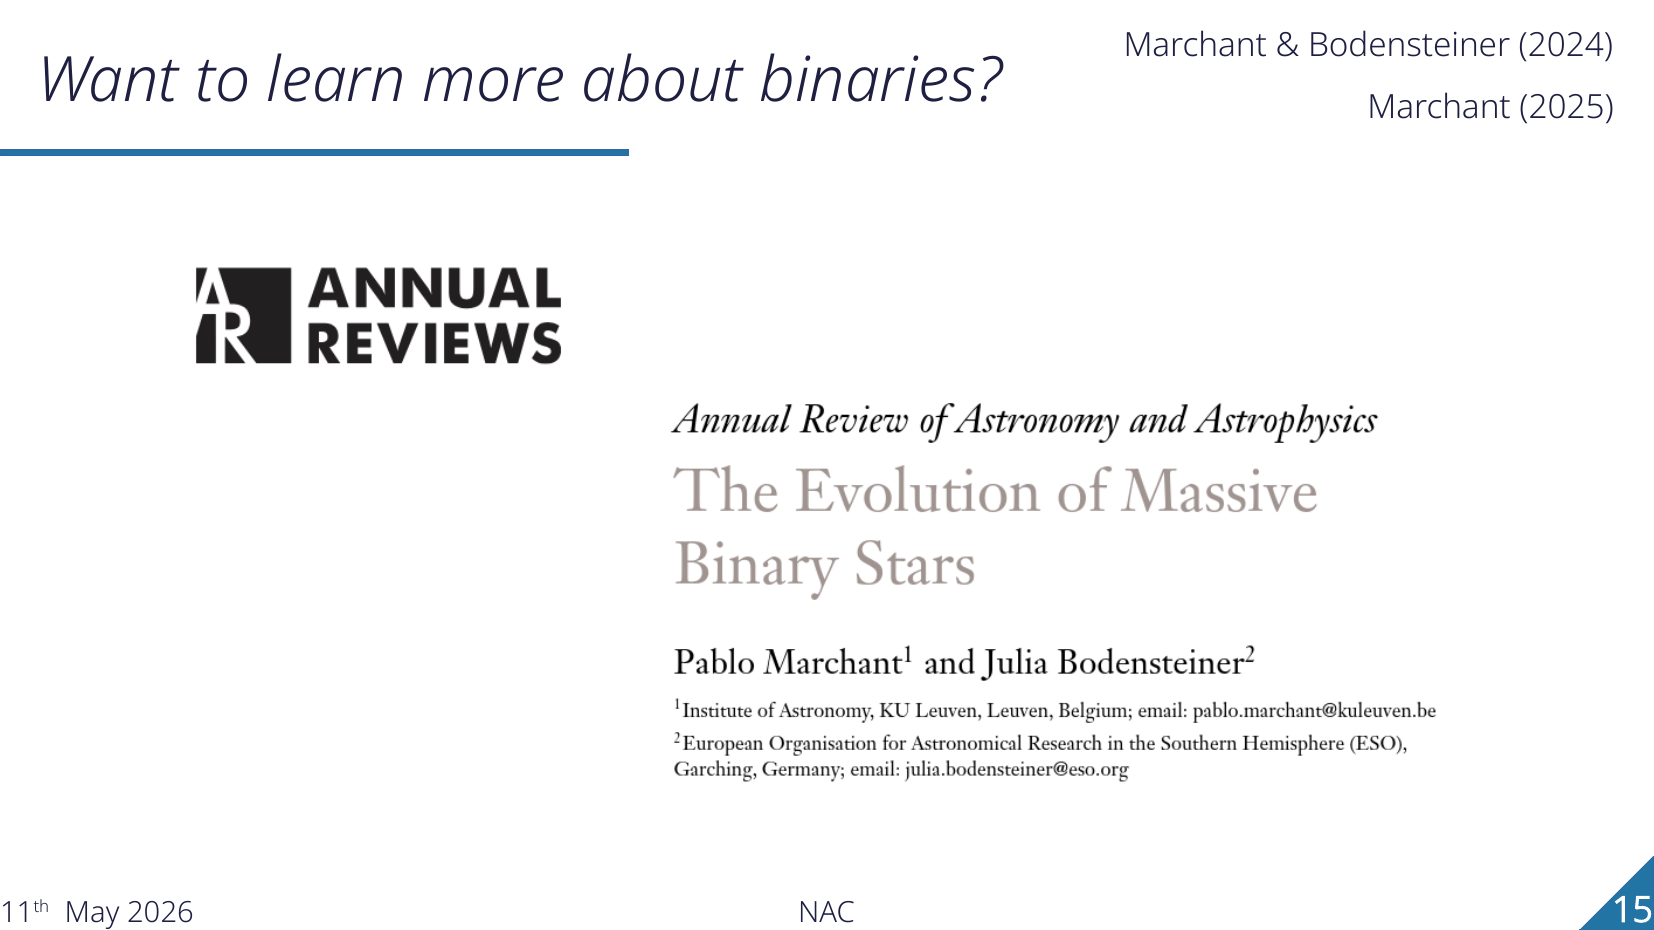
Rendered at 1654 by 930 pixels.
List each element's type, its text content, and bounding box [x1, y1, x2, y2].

title Want to learn more about binaries? [37, 0, 1612, 156]
text_box Marchant (2025) [1352, 75, 1653, 136]
text_box 15 [1129, 876, 1653, 930]
picture [153, 170, 1494, 887]
text_box Marchant & Bodensteiner (2024) [1108, 13, 1653, 74]
text_box [1633, 856, 1653, 876]
